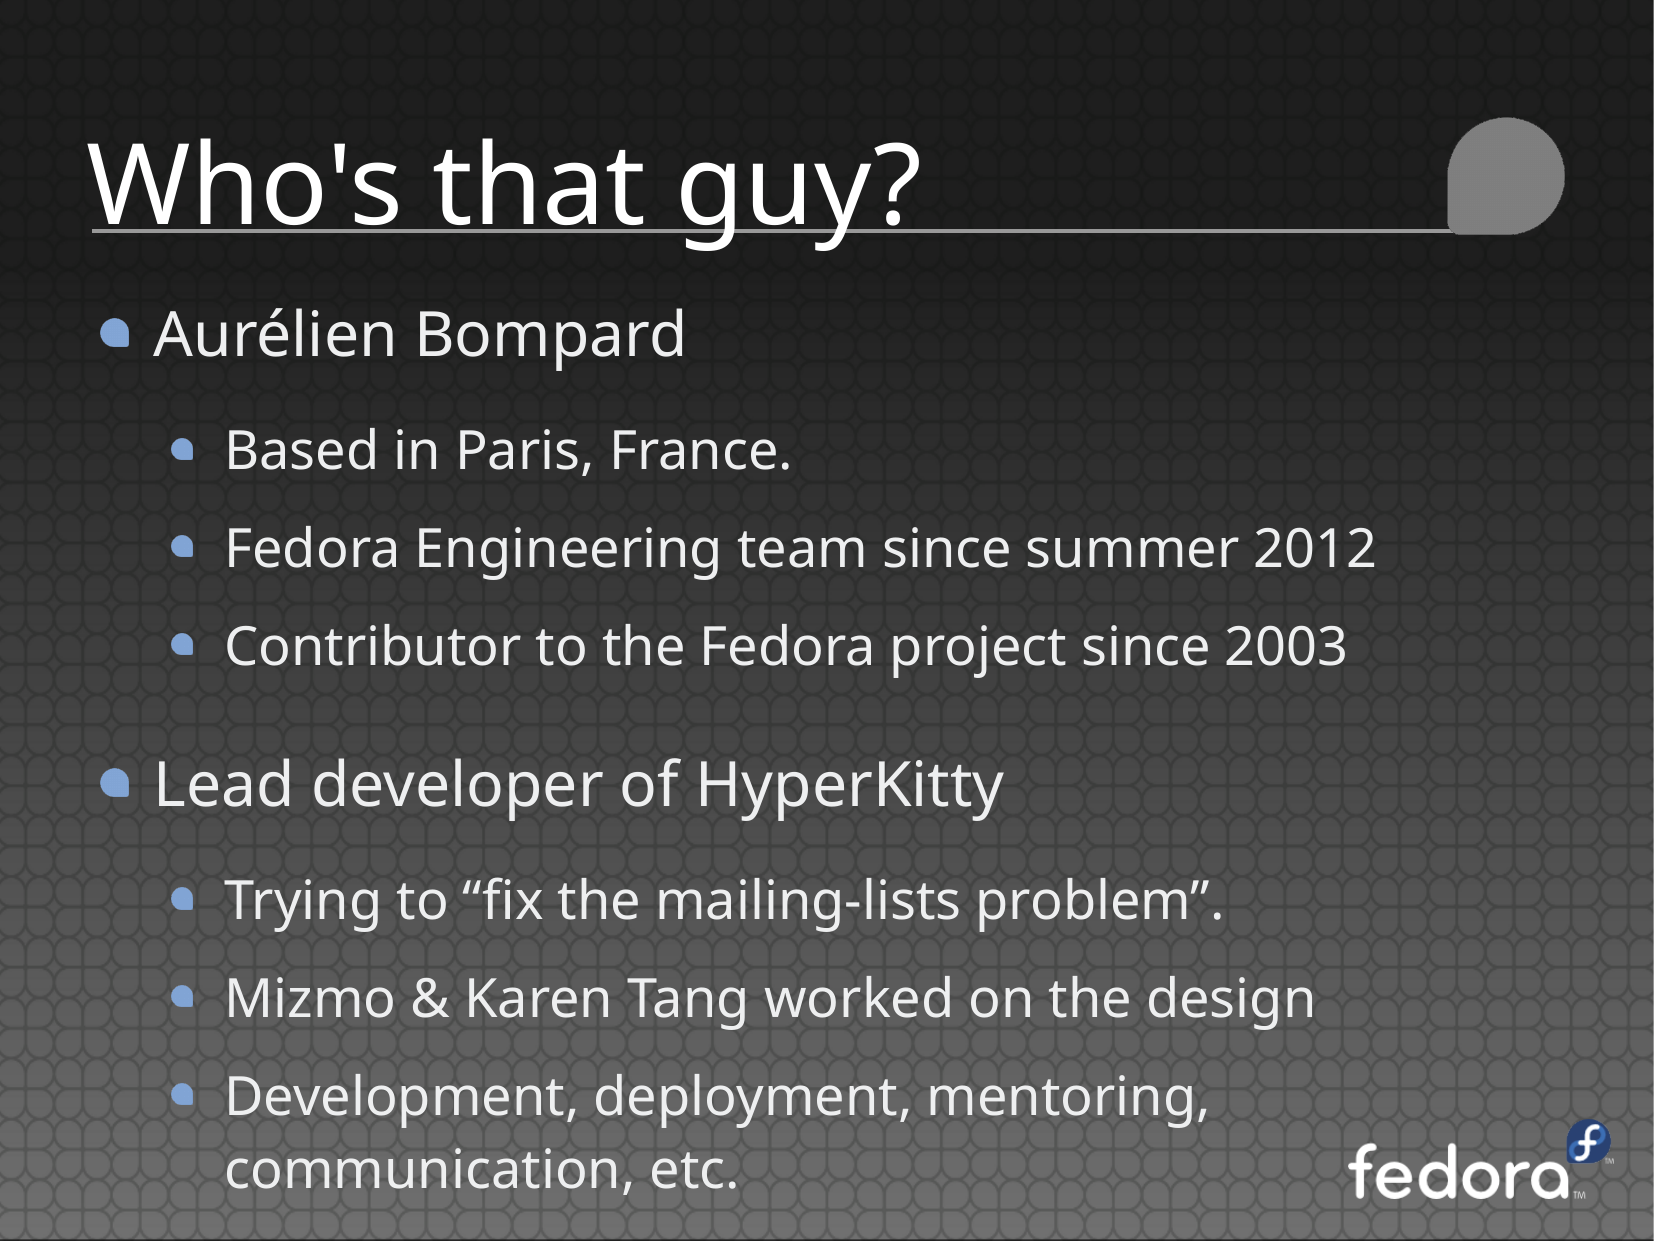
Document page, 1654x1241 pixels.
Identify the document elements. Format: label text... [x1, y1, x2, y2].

title Who's that guy? [86, 112, 1576, 249]
list Aurélien Bompard Based in Paris, France. Fedora Engineering team since summer 2012 Contributor to the Fedora project since 2003 Lead developer of HyperKitty Trying to “fix the mailing-lists problem”. Mizmo & Karen Tang worked on the design Development, deployment, mentoring, communication, etc. [82, 290, 1571, 1104]
picture [0, 0, 1654, 1241]
